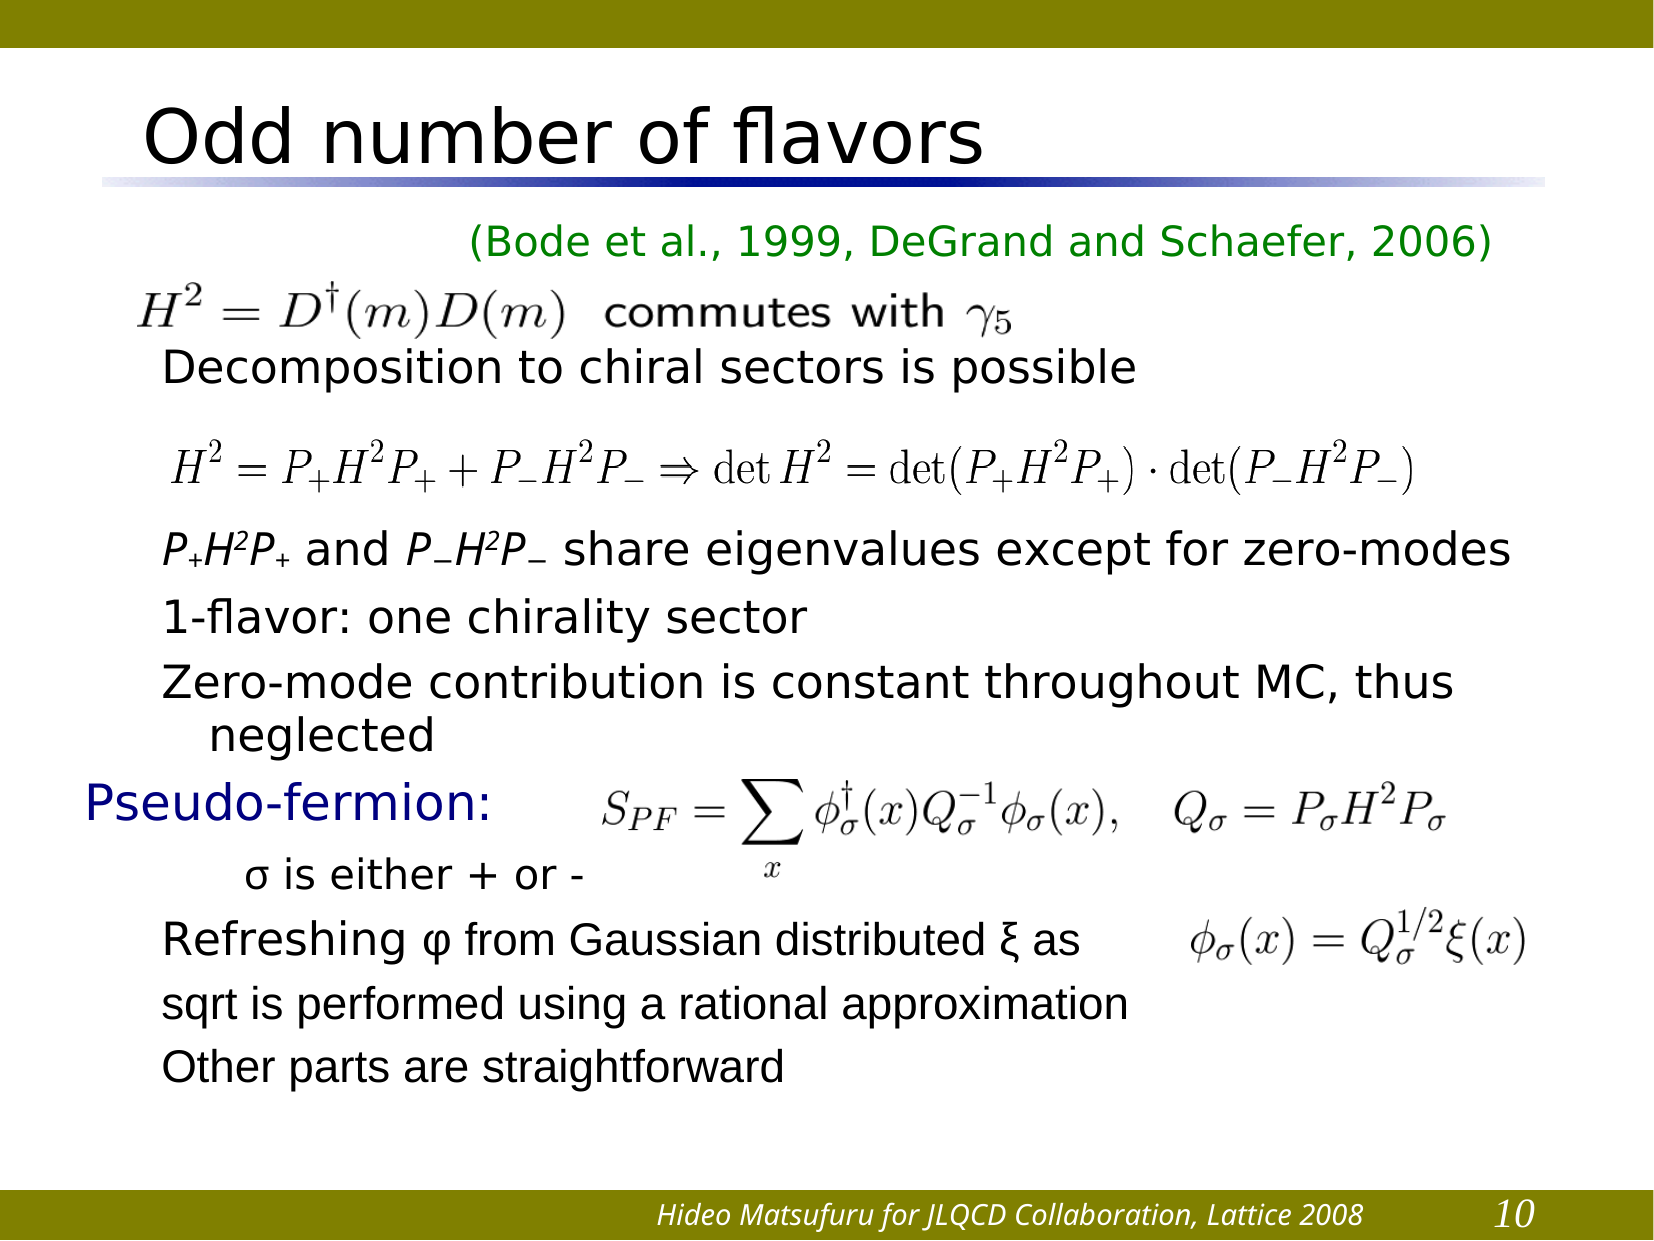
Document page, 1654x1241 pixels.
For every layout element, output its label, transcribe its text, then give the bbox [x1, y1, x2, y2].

picture [1191, 906, 1525, 966]
picture [137, 281, 1011, 340]
picture [1246, 177, 1545, 187]
title Odd number of flavors [142, 88, 1246, 187]
list (Bode et al., 1999, DeGrand and Schaefer, 2006) Decomposition to chiral sectors is possible P+H2P+ and P−H2P− share eigenvalues except for zero-modes 1-flavor: one chirality sector Zero-mode contribution is constant throughout MC, thus neglected Pseudo-fermion: σ is either + or - Refreshing φ from Gaussian distributed ξ as sqrt is performed using a rational approximation Other parts are straightforward [66, 210, 1621, 1100]
picture [102, 177, 142, 187]
picture [171, 439, 1412, 497]
picture [602, 779, 1446, 878]
